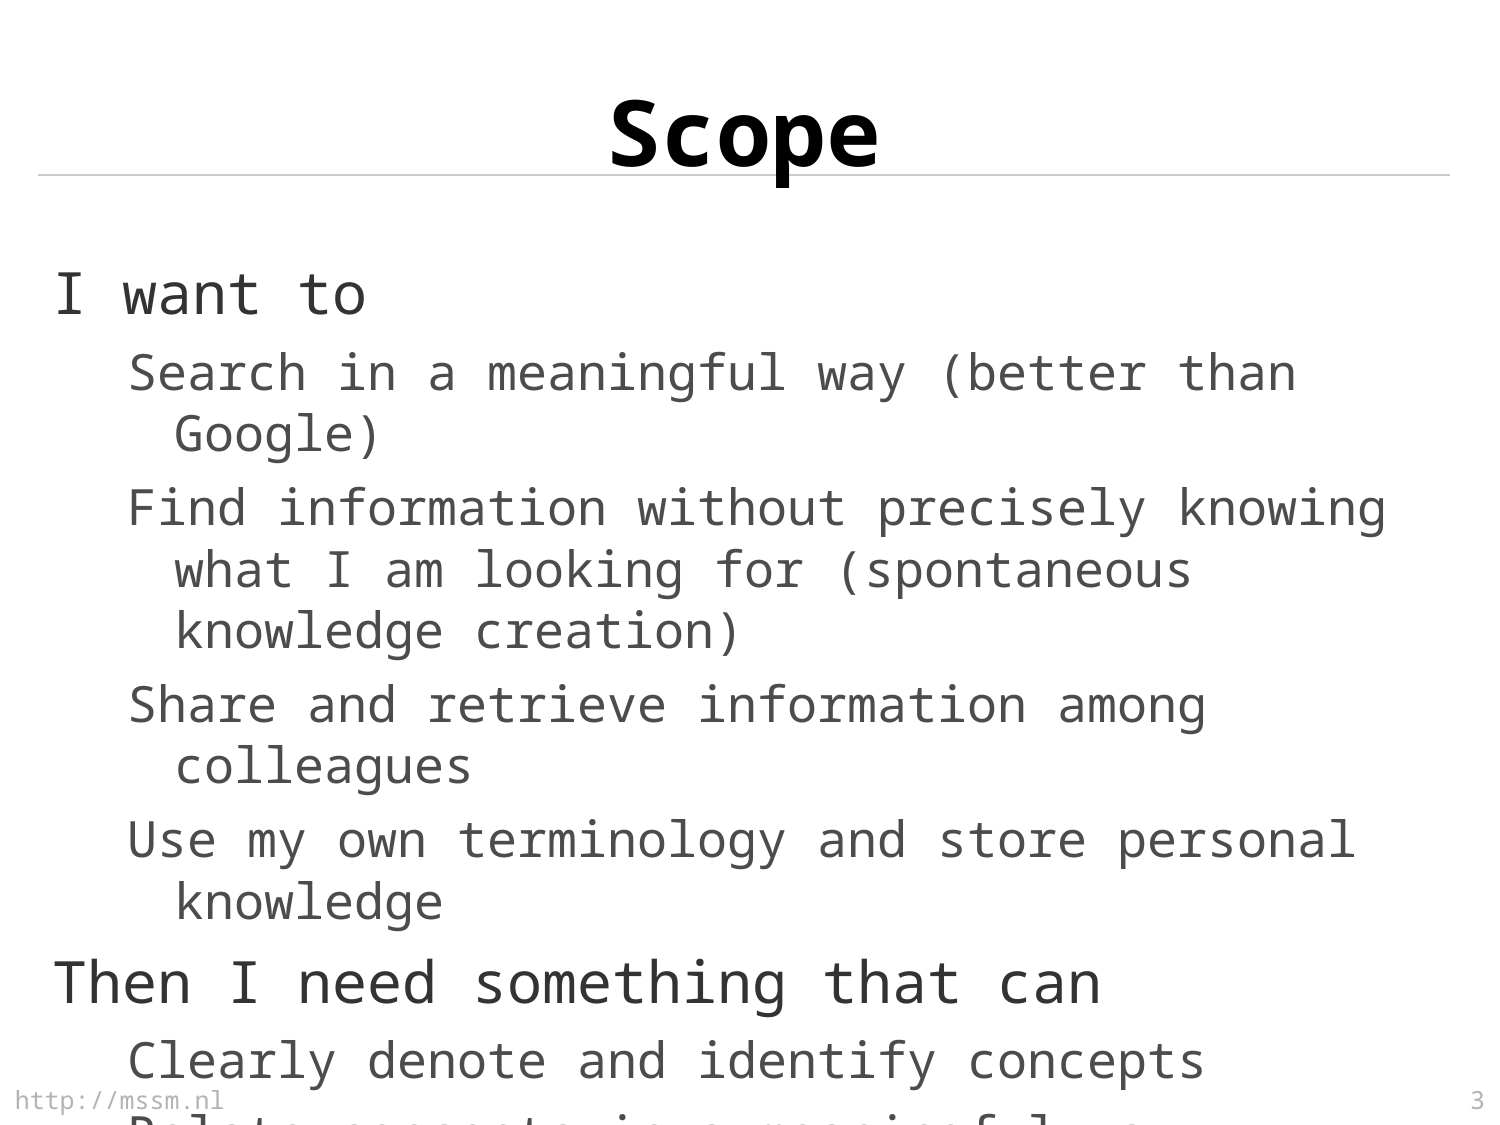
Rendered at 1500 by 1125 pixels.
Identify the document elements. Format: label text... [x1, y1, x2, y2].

title Scope [37, 37, 1450, 225]
list I want to Search in a meaningful way (better than Google) Find information without precisely knowing what I am looking for (spontaneous knowledge creation) Share and retrieve information among colleagues Use my own terminology and store personal knowledge Then I need something that can Clearly denote and identify concepts Relate concepts in a meaningful way Display all information about a concept in one overview An answer to this is Topic Maps and PSI’s [37, 249, 1450, 1076]
